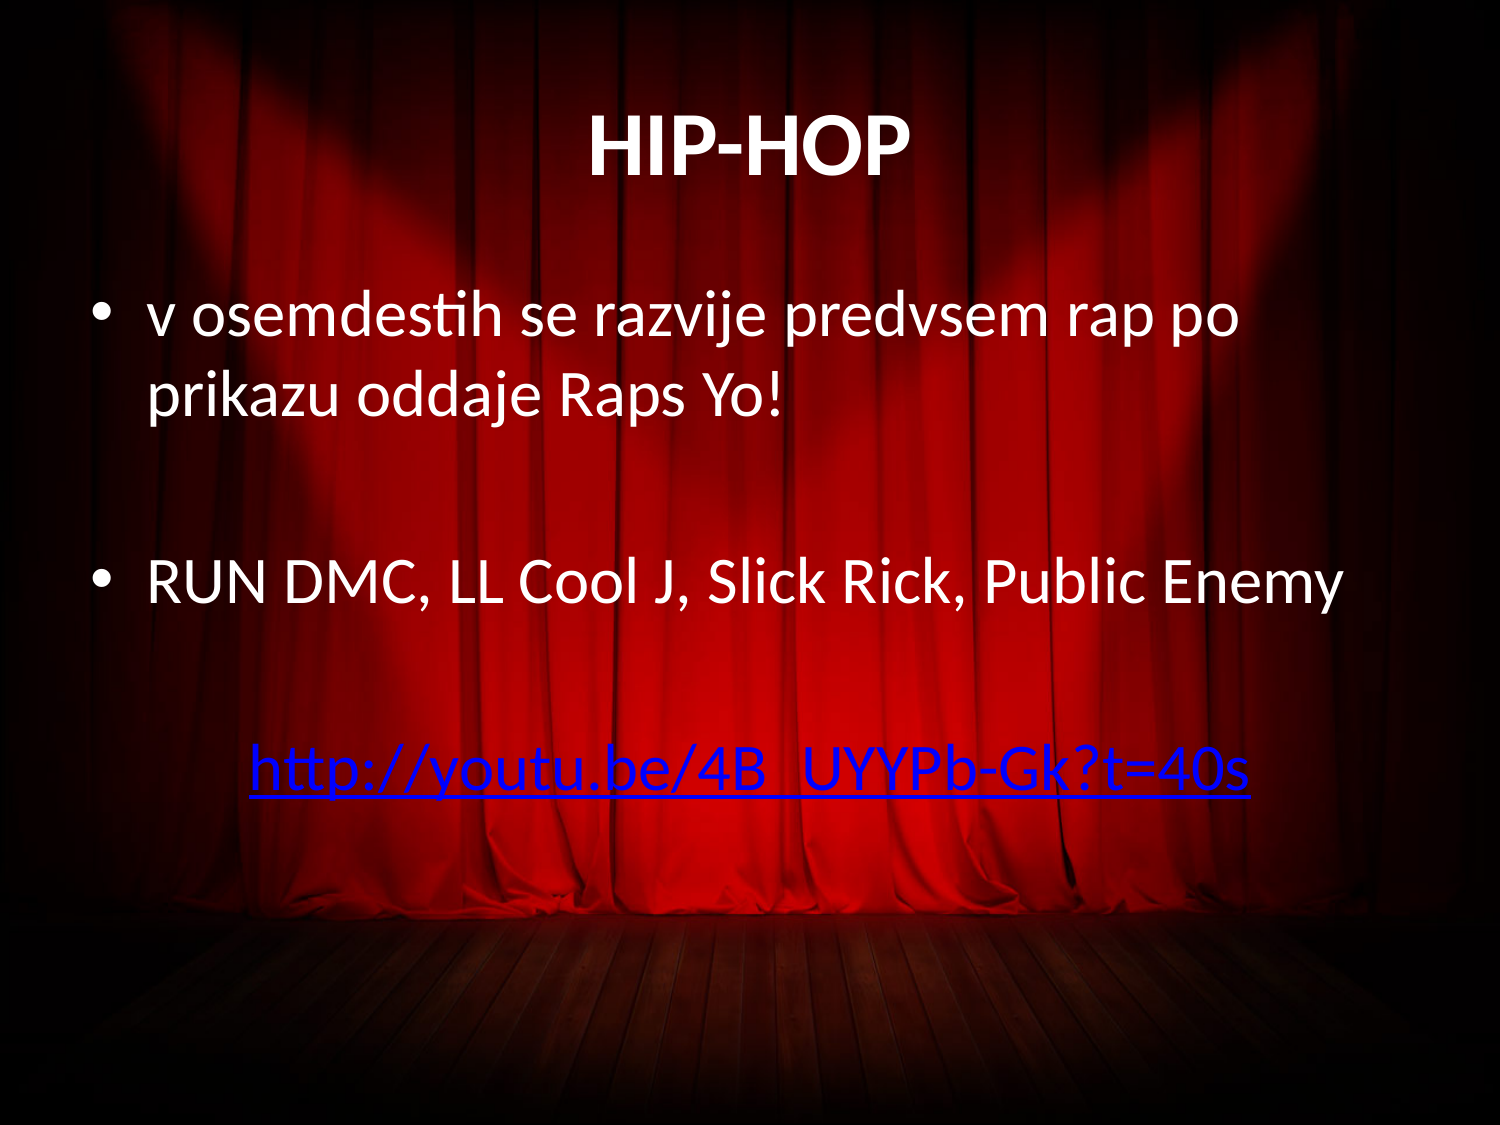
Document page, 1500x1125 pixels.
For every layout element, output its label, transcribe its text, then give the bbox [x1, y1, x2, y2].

title HIP-HOP [75, 45, 1425, 233]
list v osemdestih se razvije predvsem rap po prikazu oddaje Raps Yo! RUN DMC, LL Cool J, Slick Rick, Public Enemy http://youtu.be/4B_UYYPb-Gk?t=40s [75, 262, 1425, 1005]
picture [0, 0, 1500, 1125]
